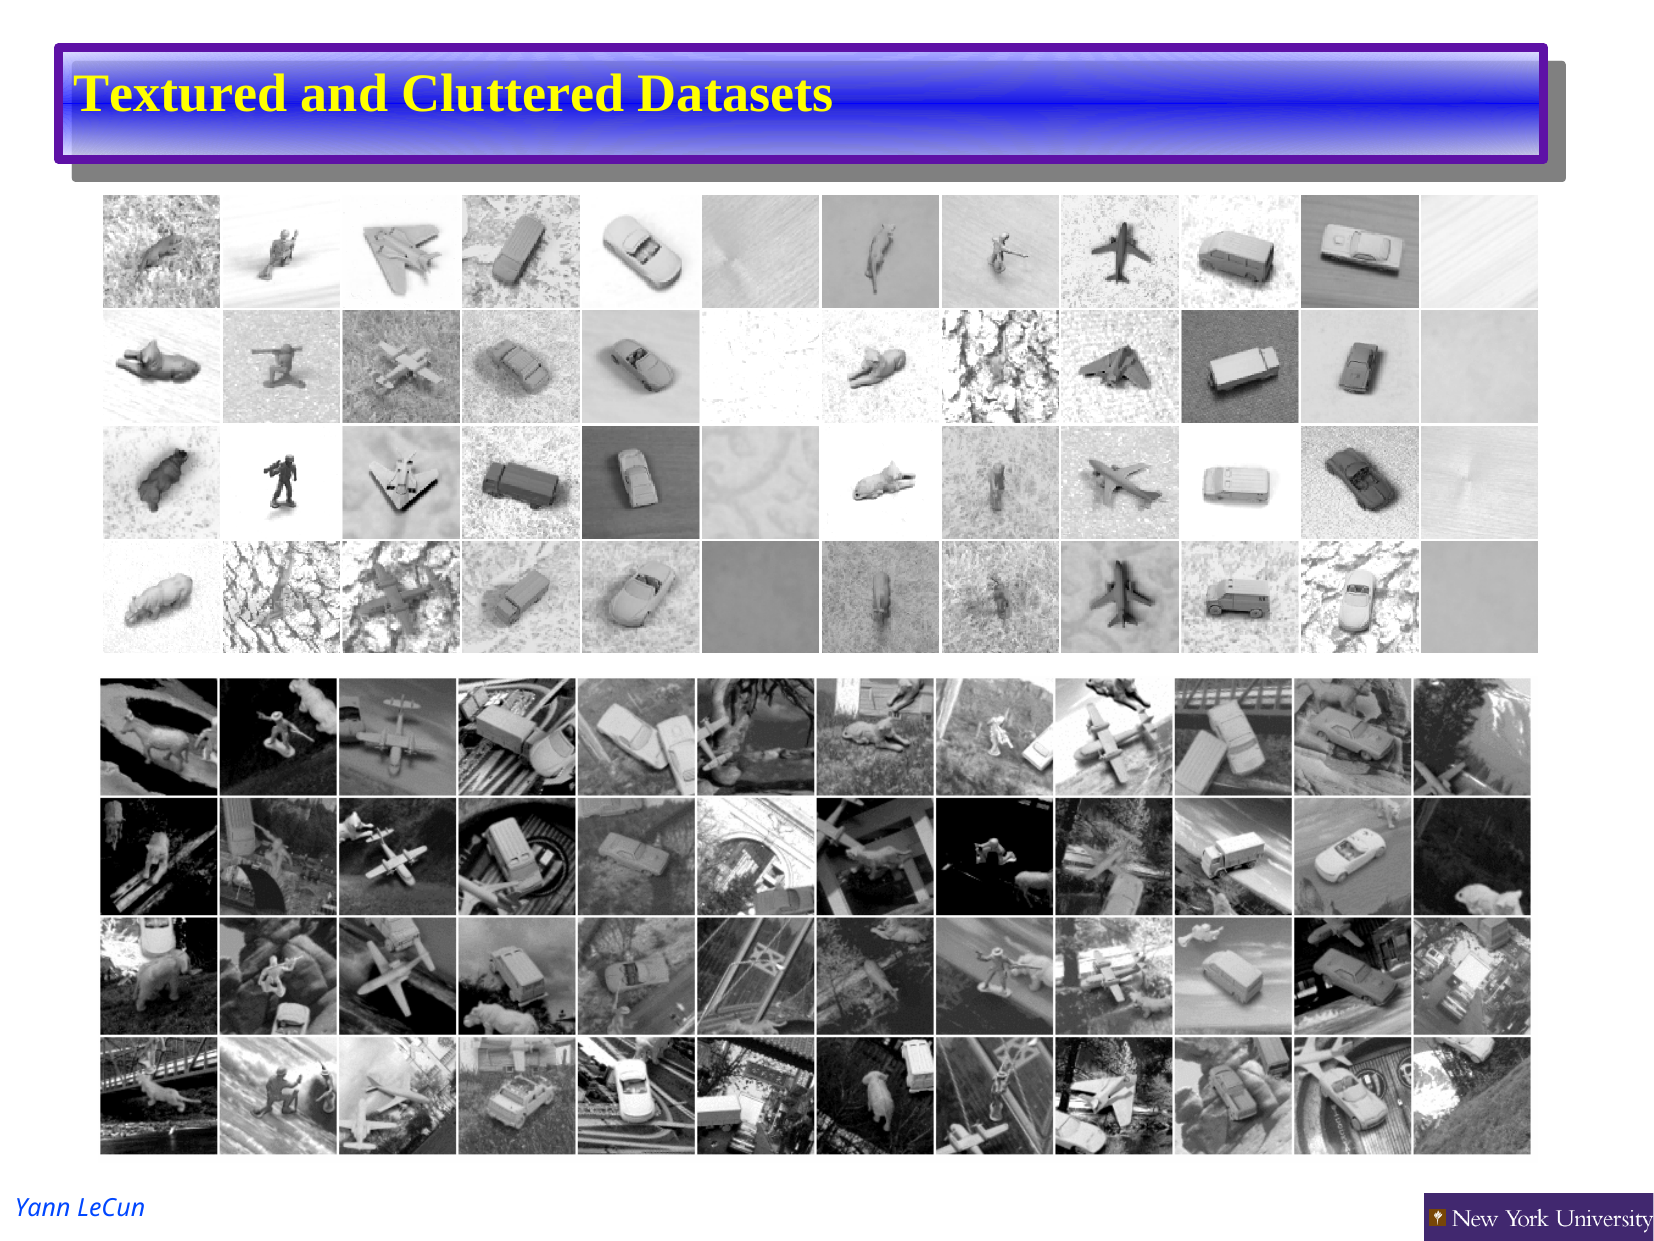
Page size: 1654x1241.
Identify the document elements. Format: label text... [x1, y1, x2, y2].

text_box Textured and Cluttered Datasets [58, 47, 1544, 160]
picture [100, 192, 1538, 653]
picture [1424, 1193, 1654, 1241]
picture [98, 676, 1538, 1163]
